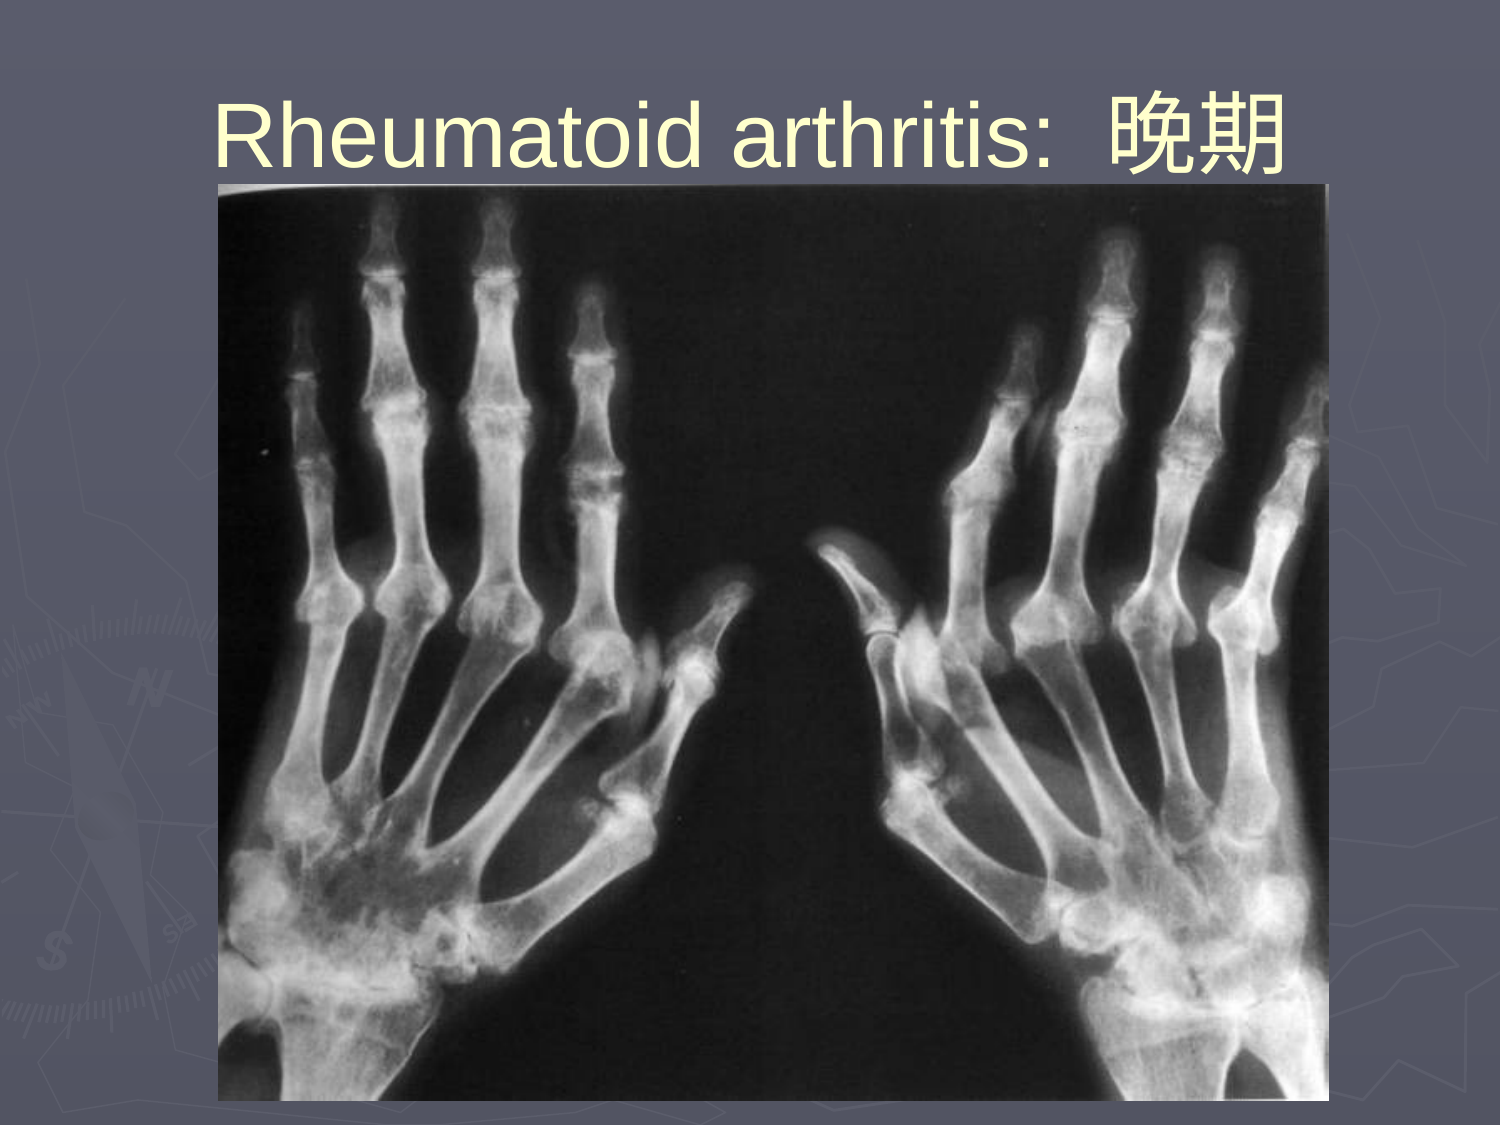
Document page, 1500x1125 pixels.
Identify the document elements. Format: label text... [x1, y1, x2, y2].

picture [218, 184, 1329, 1101]
title Rheumatoid arthritis: 晚期 [49, 37, 1451, 225]
